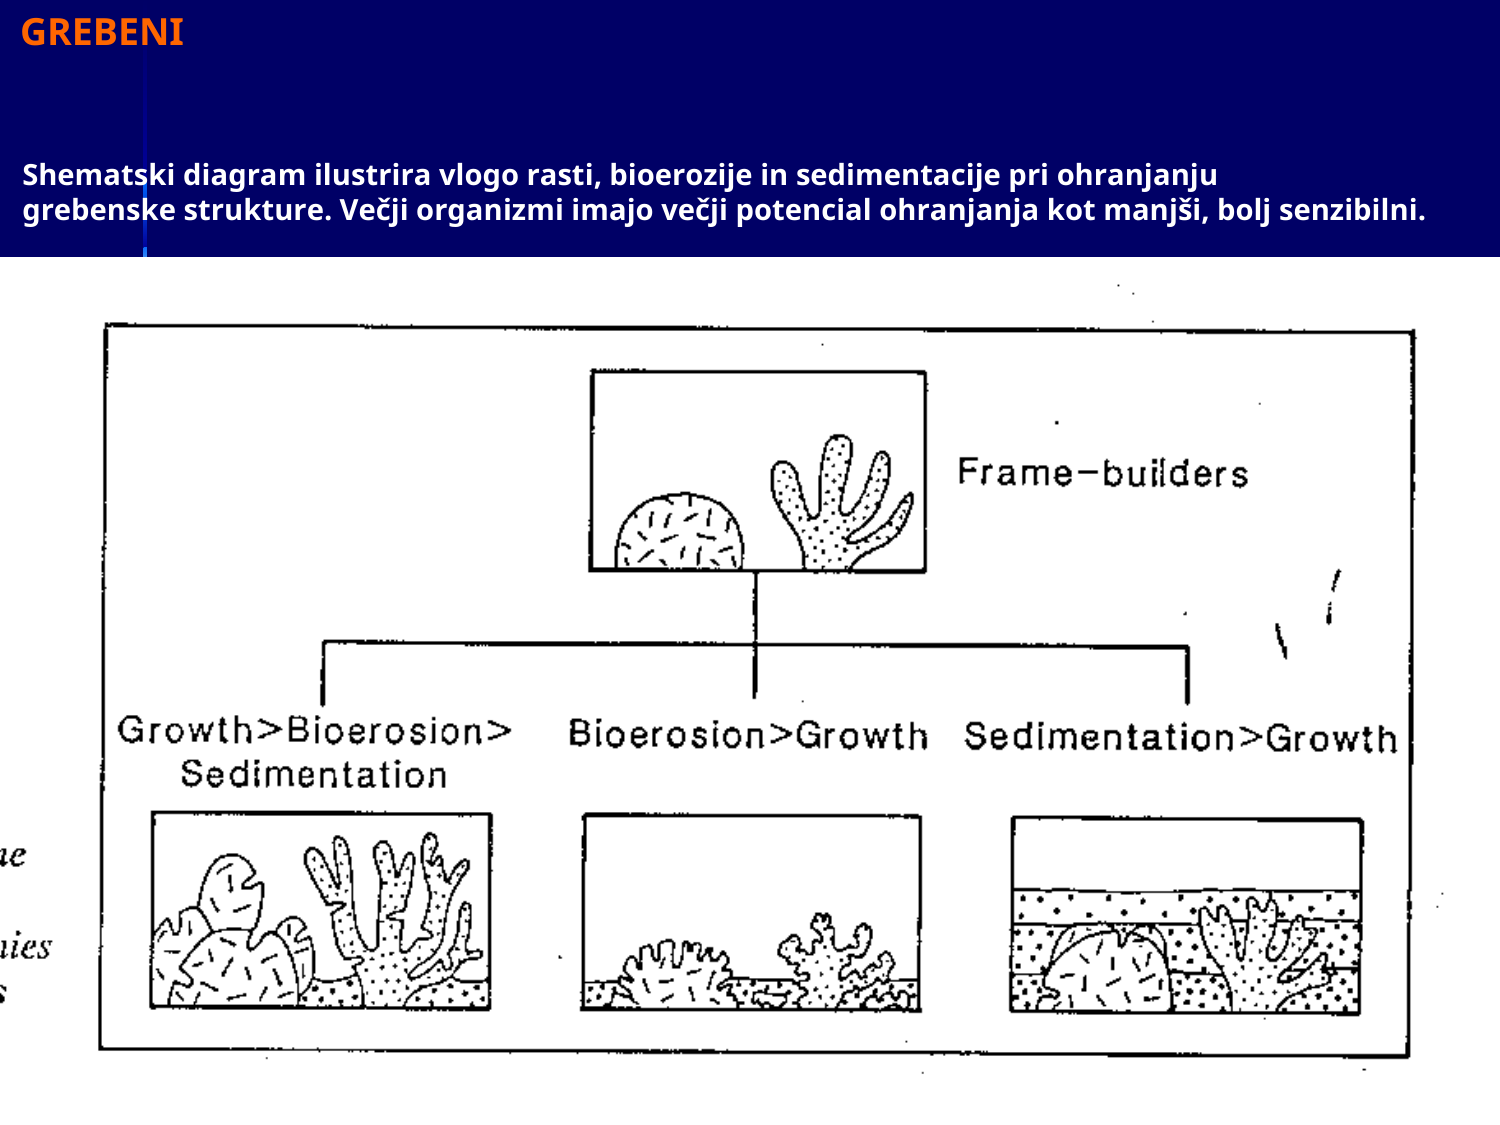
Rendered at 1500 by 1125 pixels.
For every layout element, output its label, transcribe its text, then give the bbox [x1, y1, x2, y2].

text_box GREBENI [5, 0, 200, 61]
text_box Shematski diagram ilustrira vlogo rasti, bioerozije in sedimentacije pri ohranjanju grebenske strukture. Večji organizmi imajo večji potencial ohranjanja kot manjši, bolj senzibilni. [7, 148, 1443, 235]
picture [0, 257, 1500, 1125]
